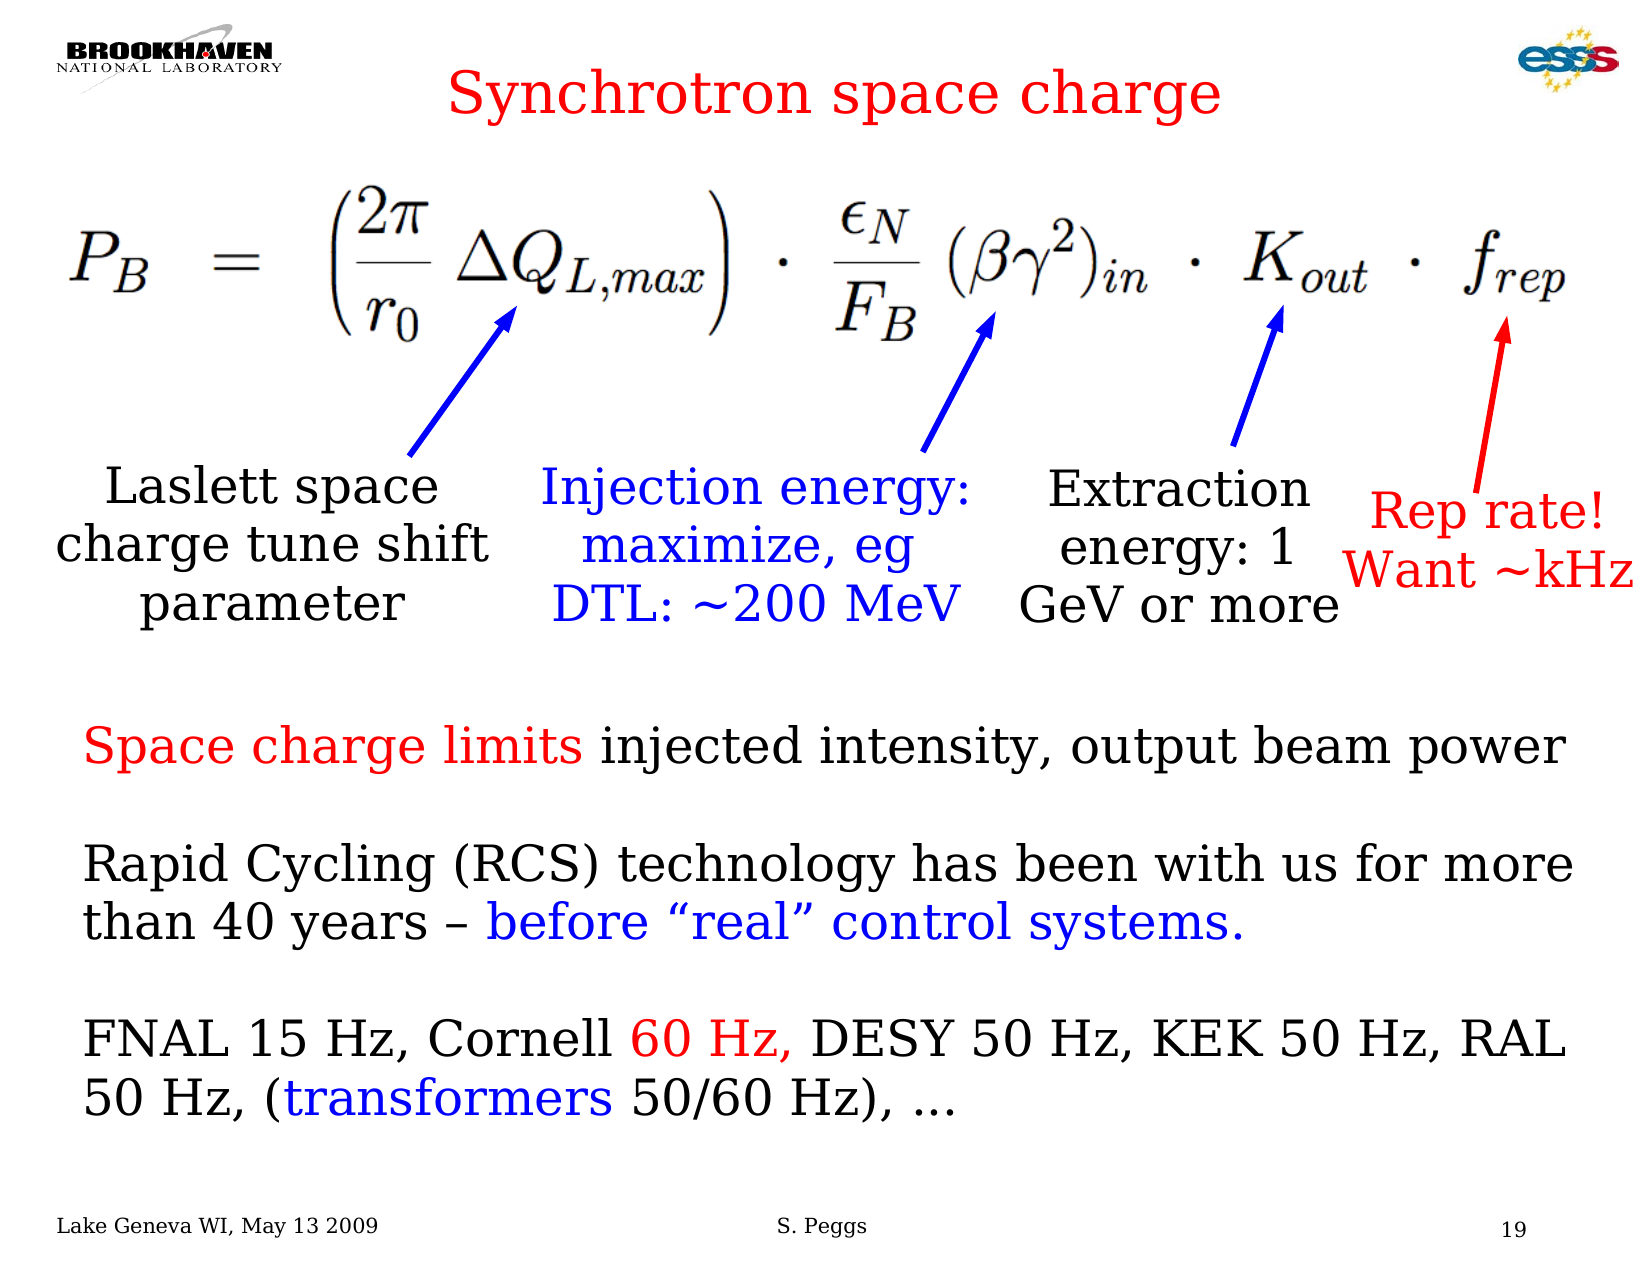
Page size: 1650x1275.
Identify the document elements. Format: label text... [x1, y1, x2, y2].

text_box Injection energy: maximize, eg DTL: ~200 MeV [537, 455, 1001, 639]
picture [1555, 52, 1566, 57]
text_box Rep rate! Want ~kHz [1339, 479, 1647, 659]
text_box Laslett space charge tune shift parameter [52, 454, 515, 641]
picture [1518, 25, 1619, 59]
text_box Extraction energy: 1 GeV or more [1015, 456, 1374, 638]
picture [69, 178, 1570, 345]
text_box Space charge limits injected intensity, output beam power Rapid Cycling (RCS) technology has been with us for more than 40 years – before “real” control systems. FNAL 15 Hz, Cornell 60 Hz, DESY 50 Hz, KEK 50 Hz, RAL 50 Hz, (transformers 50/60 Hz), ... [82, 717, 1604, 1127]
picture [56, 24, 282, 59]
text_box Synchrotron space charge [48, 59, 1621, 128]
